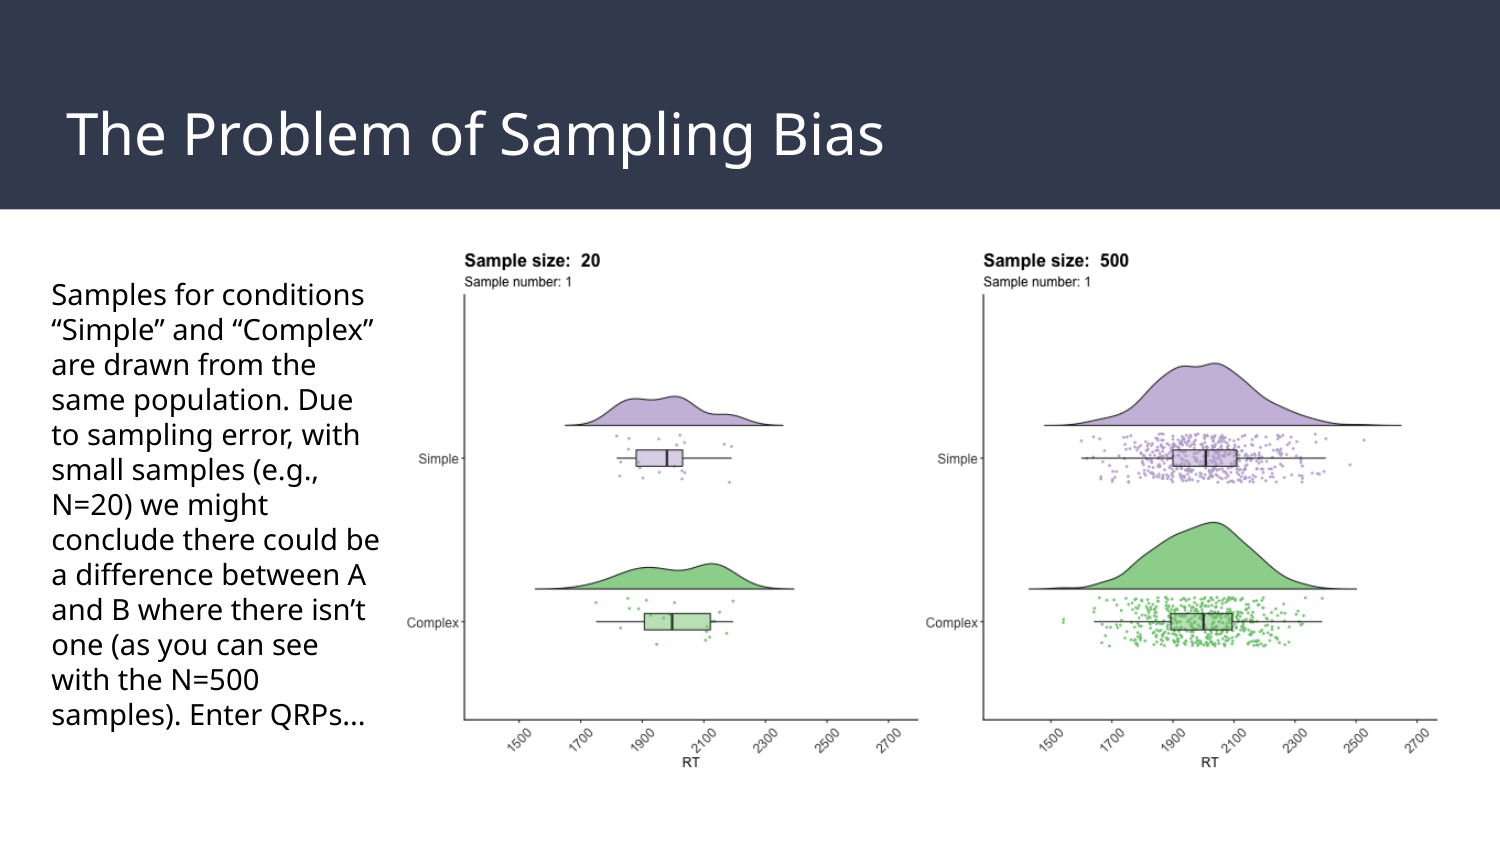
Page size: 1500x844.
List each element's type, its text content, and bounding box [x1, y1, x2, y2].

text_box Samples for conditions “Simple” and “Complex” are drawn from the same population. Due to sampling error, with small samples (e.g., N=20) we might conclude there could be a difference between A and B where there isn’t one (as you can see with the N=500 samples). Enter QRPs... [36, 261, 396, 753]
title The Problem of Sampling Bias [51, 82, 1449, 185]
picture [395, 248, 1443, 776]
